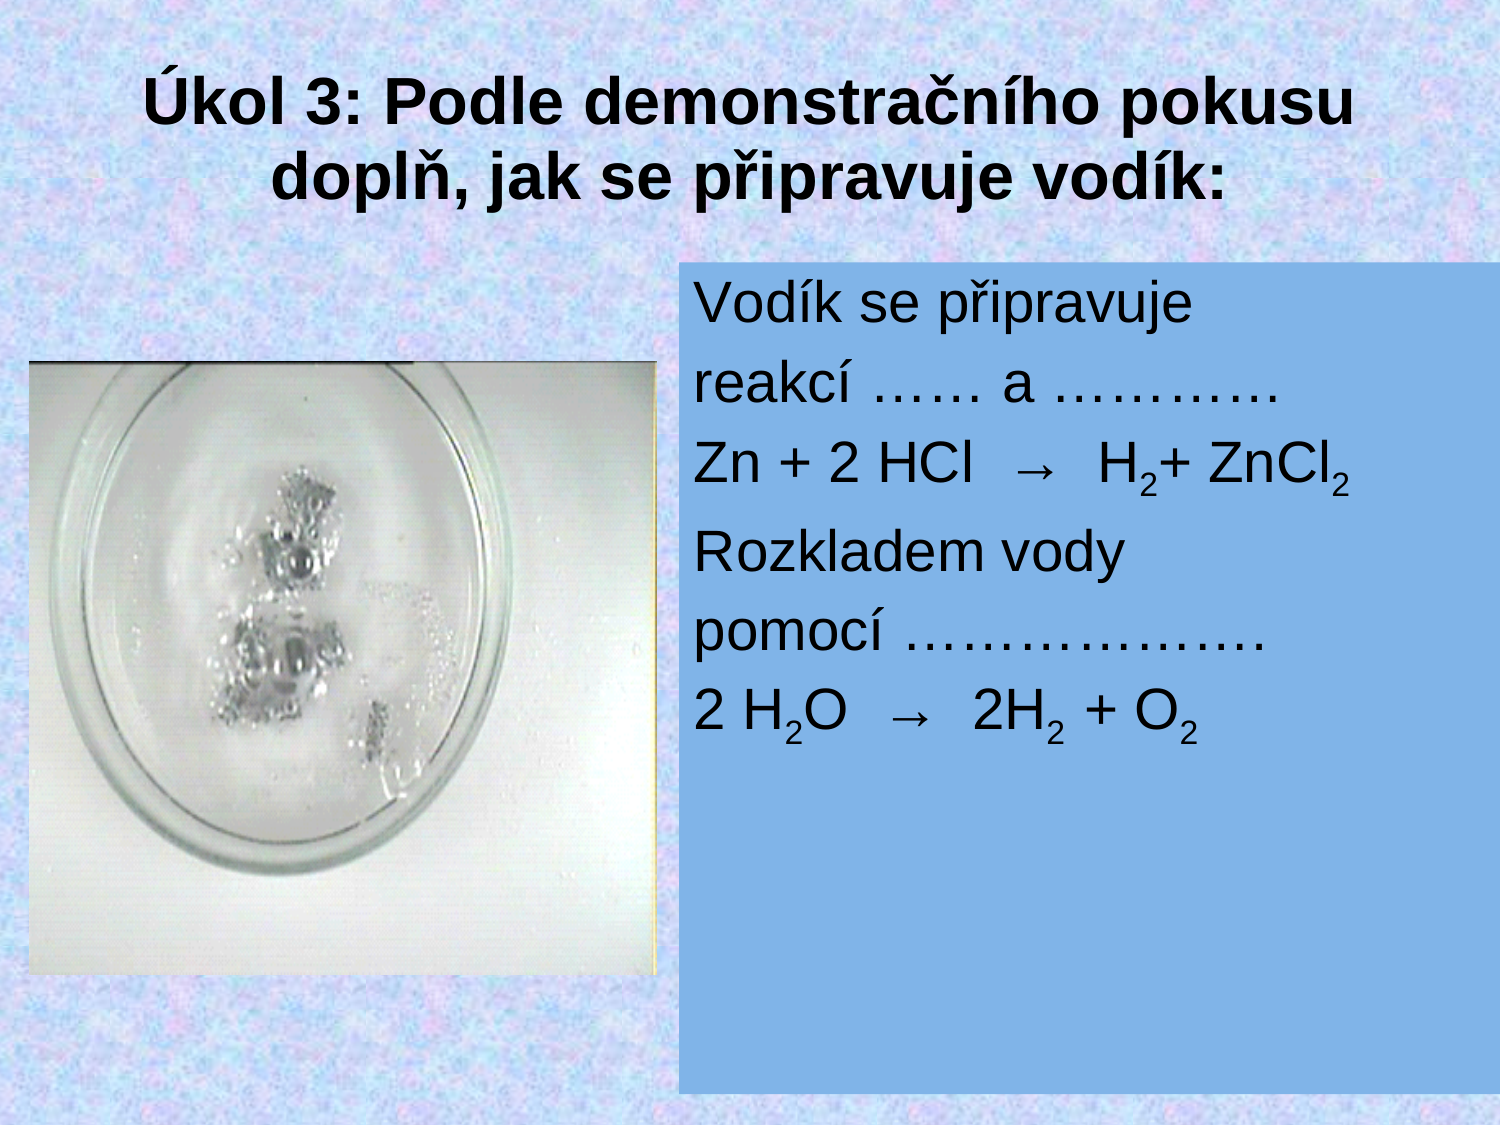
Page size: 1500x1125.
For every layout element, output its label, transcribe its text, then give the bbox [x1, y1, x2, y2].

list Vodík se připravuje reakcí …… a ………… Zn + 2 HCl → H2+ ZnCl2 Rozkladem vody pomocí ………………. 2 H2O → 2H2 + O2 zinku, kyseliny chlorovodíkové, stejnosměrného elektrického proudu [679, 262, 1500, 1095]
picture [0, 0, 1500, 1125]
title Úkol 3: Podle demonstračního pokusu doplň, jak se připravuje vodík: [75, 45, 1426, 233]
